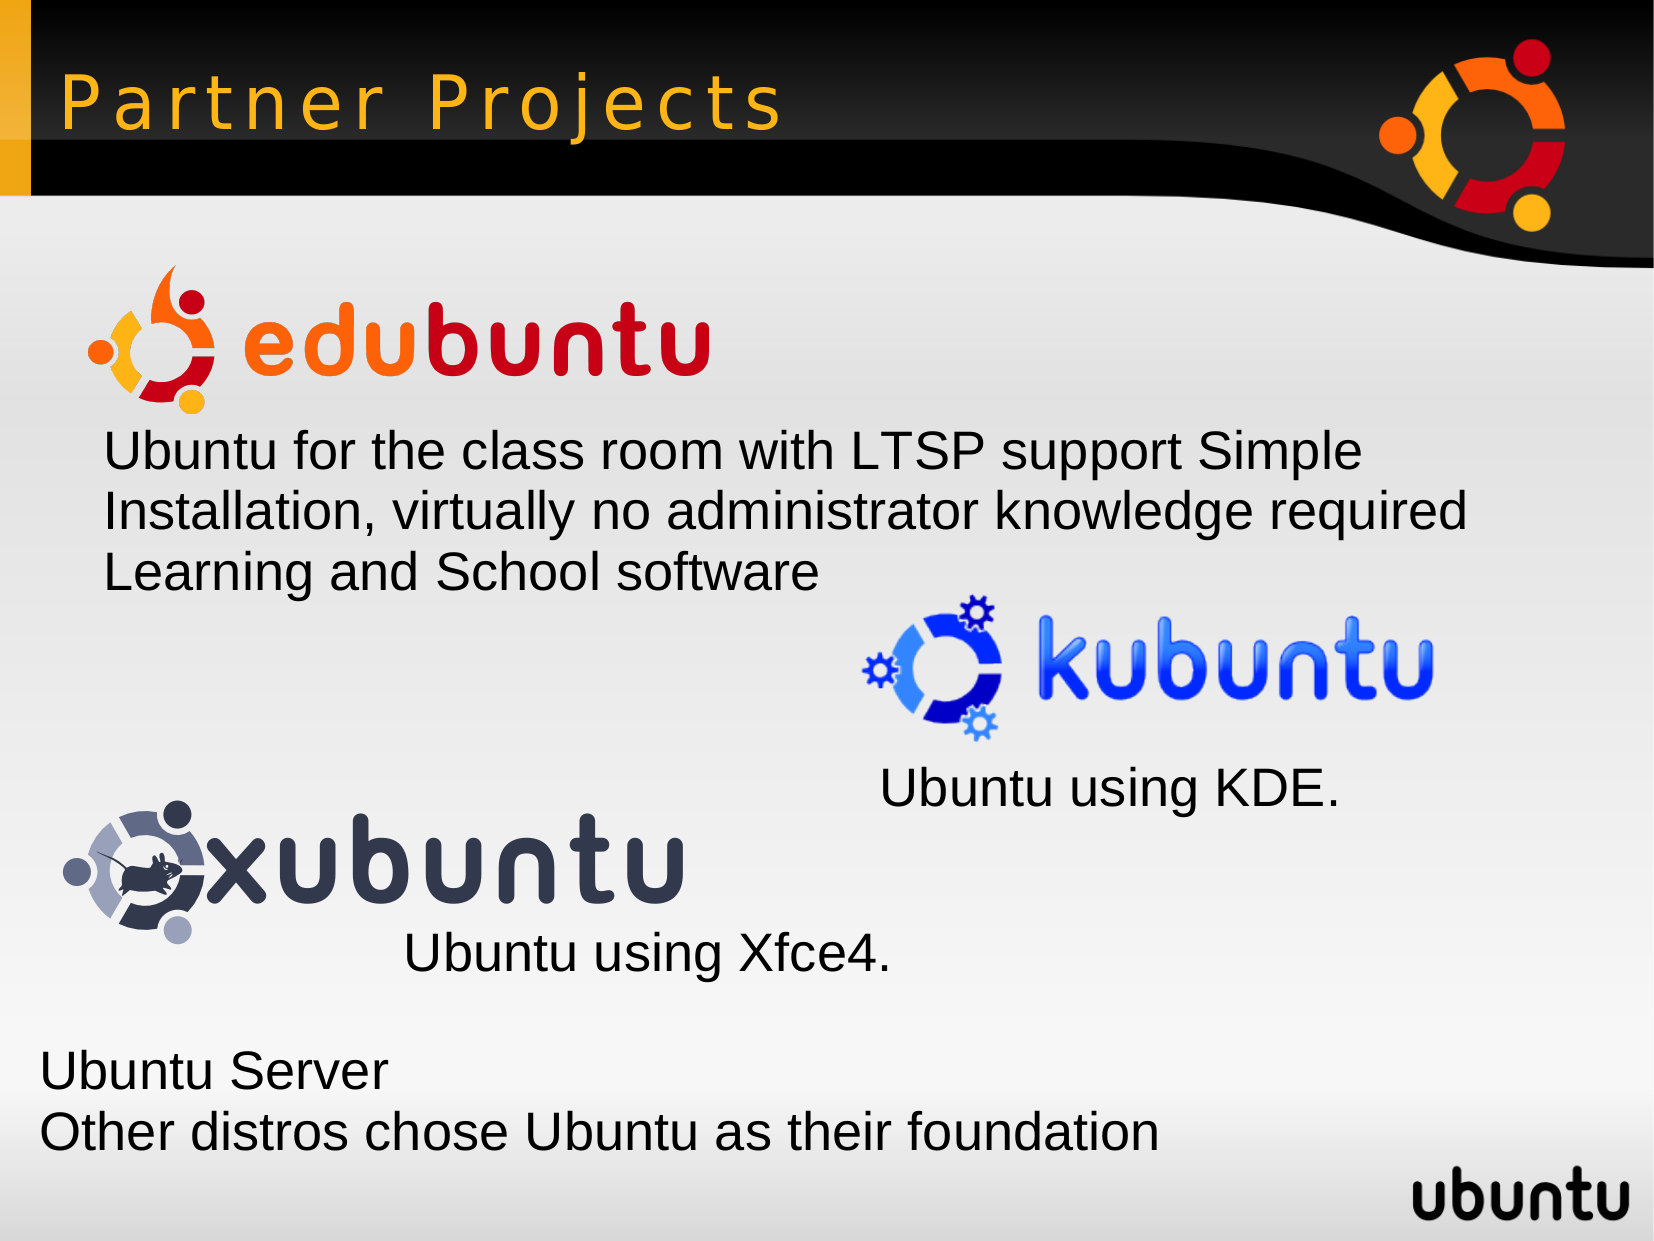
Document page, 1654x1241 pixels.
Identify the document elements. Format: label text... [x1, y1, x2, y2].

text_box Ubuntu Server Other distros chose Ubuntu as their foundation [9, 1033, 1197, 1222]
text_box Ubuntu using KDE. [865, 750, 1654, 857]
picture [0, 0, 1654, 1241]
text_box Ubuntu using Xfce4. [389, 915, 1178, 1022]
title Partner Projects [59, 29, 1270, 178]
text_box Ubuntu for the class room with LTSP support Simple Installation, virtually no administrator knowledge required Learning and School software [88, 412, 1486, 738]
